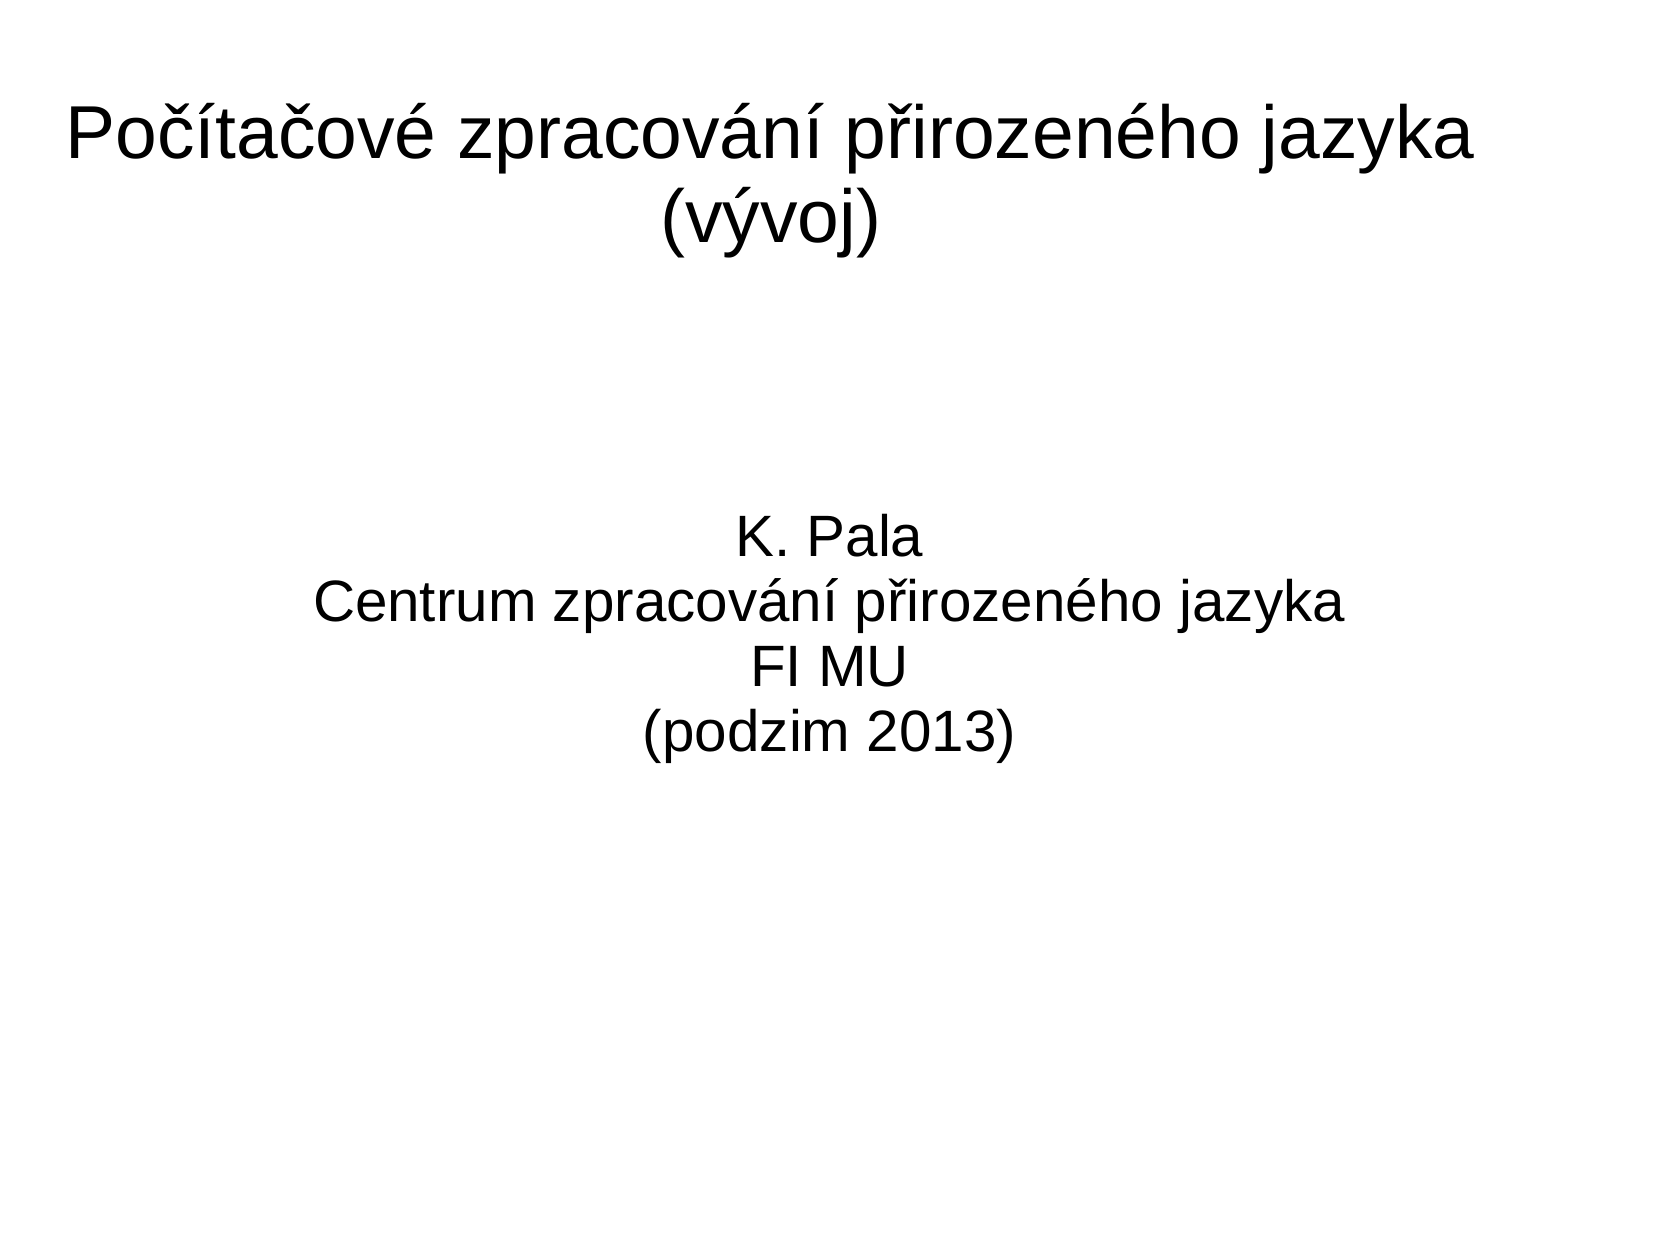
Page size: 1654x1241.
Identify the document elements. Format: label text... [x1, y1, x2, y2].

title Počítačové zpracování přirozeného jazyka (vývoj) [29, 90, 1512, 343]
subtitle K. Pala Centrum zpracování přirozeného jazyka FI MU (podzim 2013) [88, 141, 1571, 1125]
